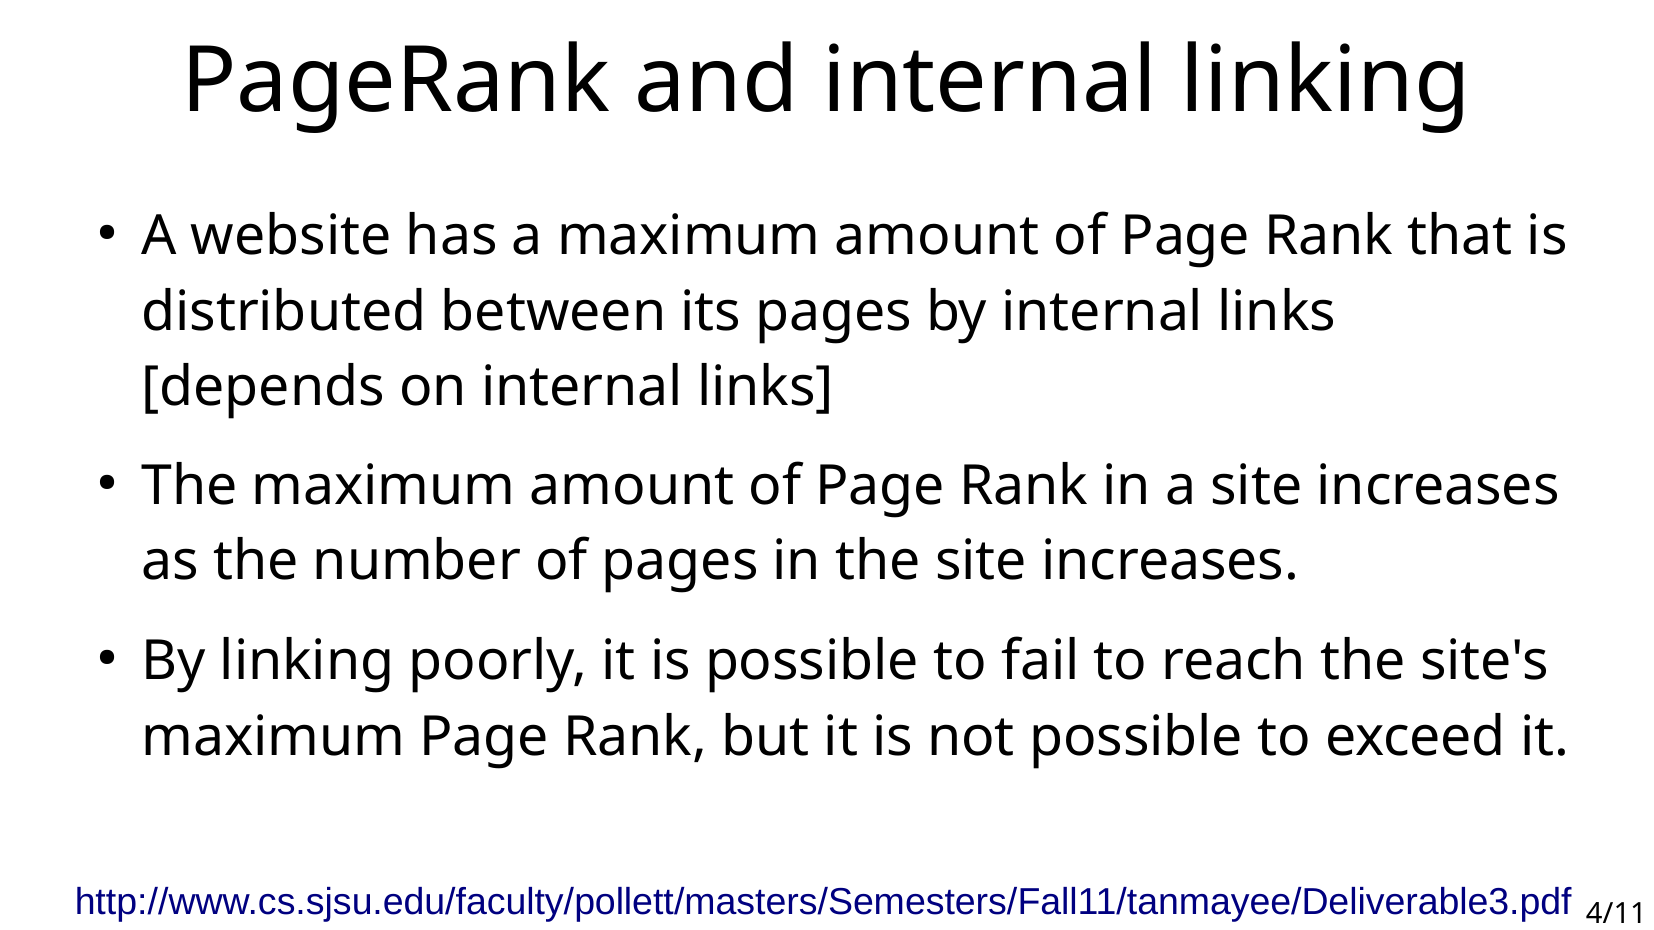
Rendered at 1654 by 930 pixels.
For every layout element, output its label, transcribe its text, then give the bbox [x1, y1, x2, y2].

list A website has a maximum amount of Page Rank that is distributed between its pages by internal links [depends on internal links] The maximum amount of Page Rank in a site increases as the number of pages in the site increases. By linking poorly, it is possible to fail to reach the site's maximum Page Rank, but it is not possible to exceed it. [82, 195, 1571, 789]
text_box http://www.cs.sjsu.edu/faculty/pollett/masters/Semesters/Fall11/tanmayee/Deliverable3.pdf [60, 873, 1591, 930]
title PageRank and internal linking [82, 0, 1571, 180]
